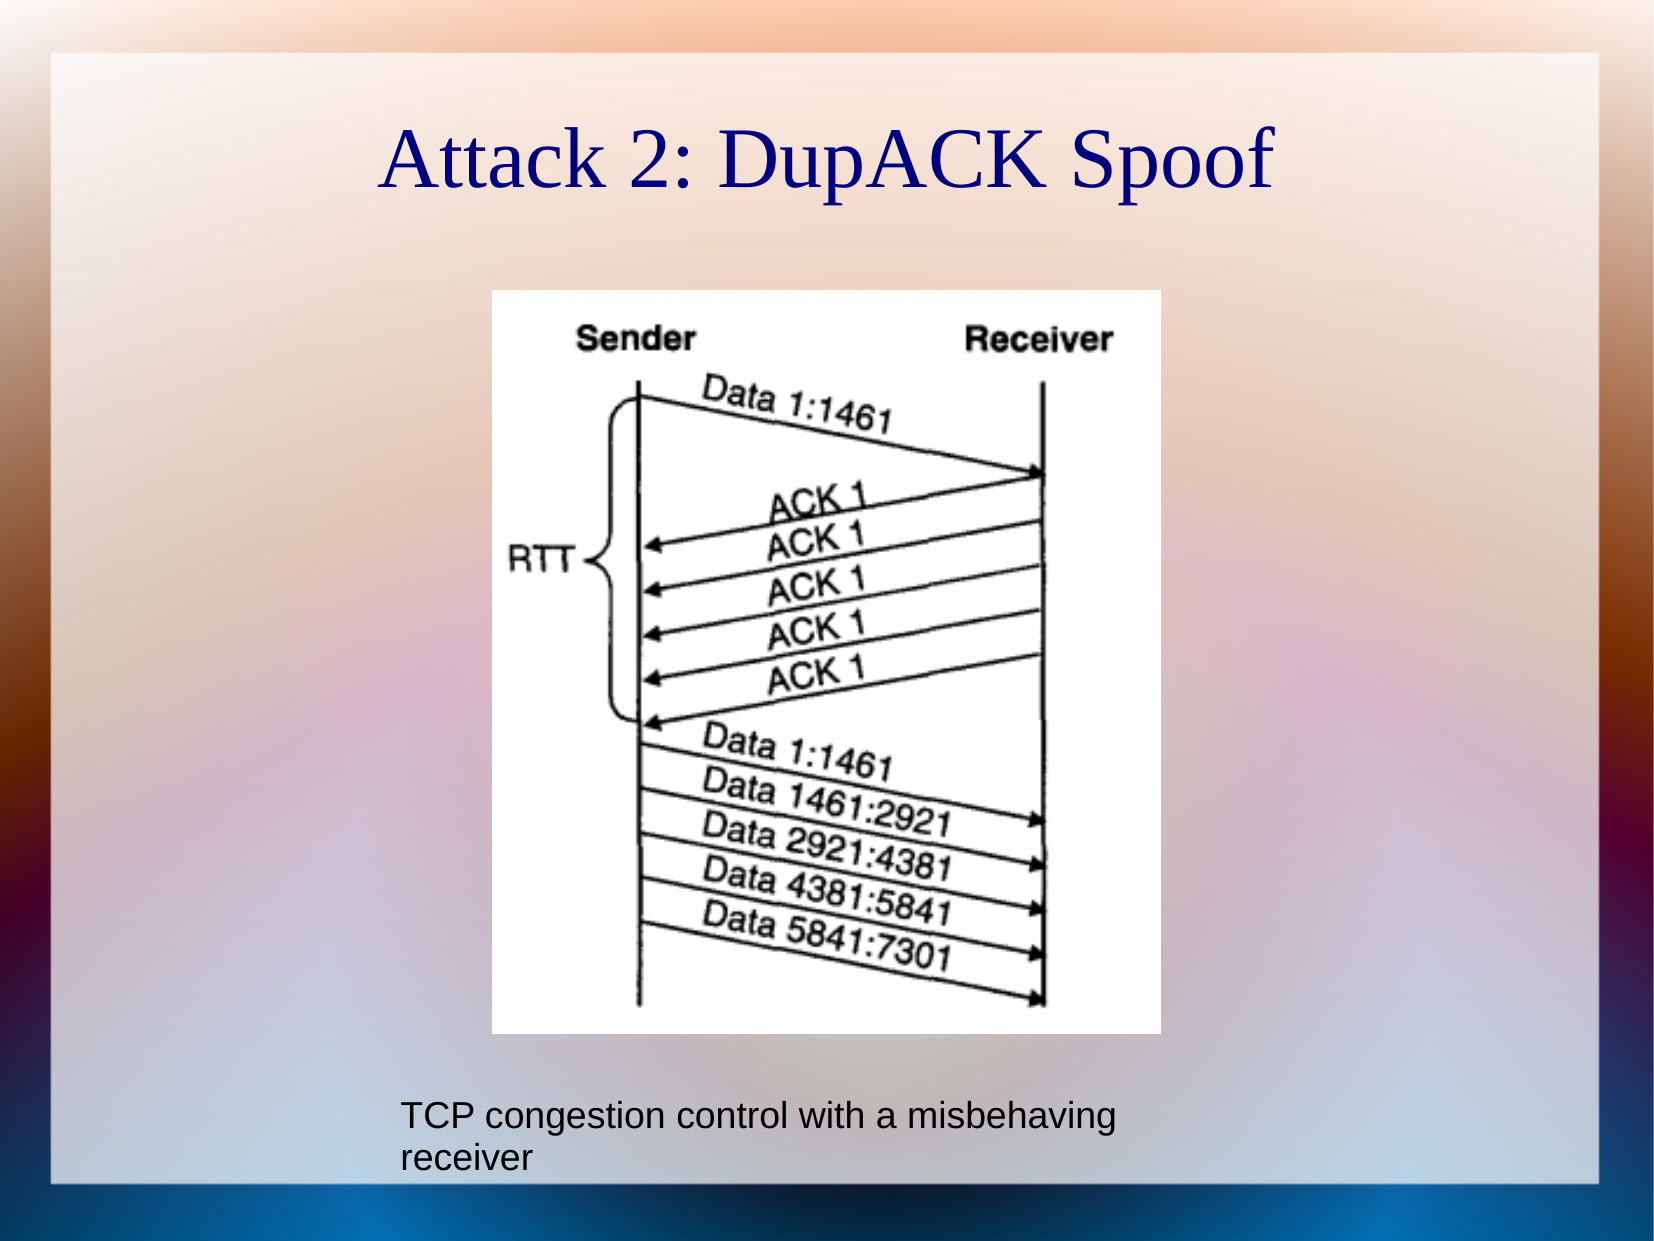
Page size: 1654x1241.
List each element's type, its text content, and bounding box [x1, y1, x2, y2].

picture [0, 0, 1654, 1241]
title Attack 2: DupACK Spoof [82, 55, 1571, 263]
text_box TCP congestion control with a misbehaving receiver [385, 1087, 1276, 1145]
